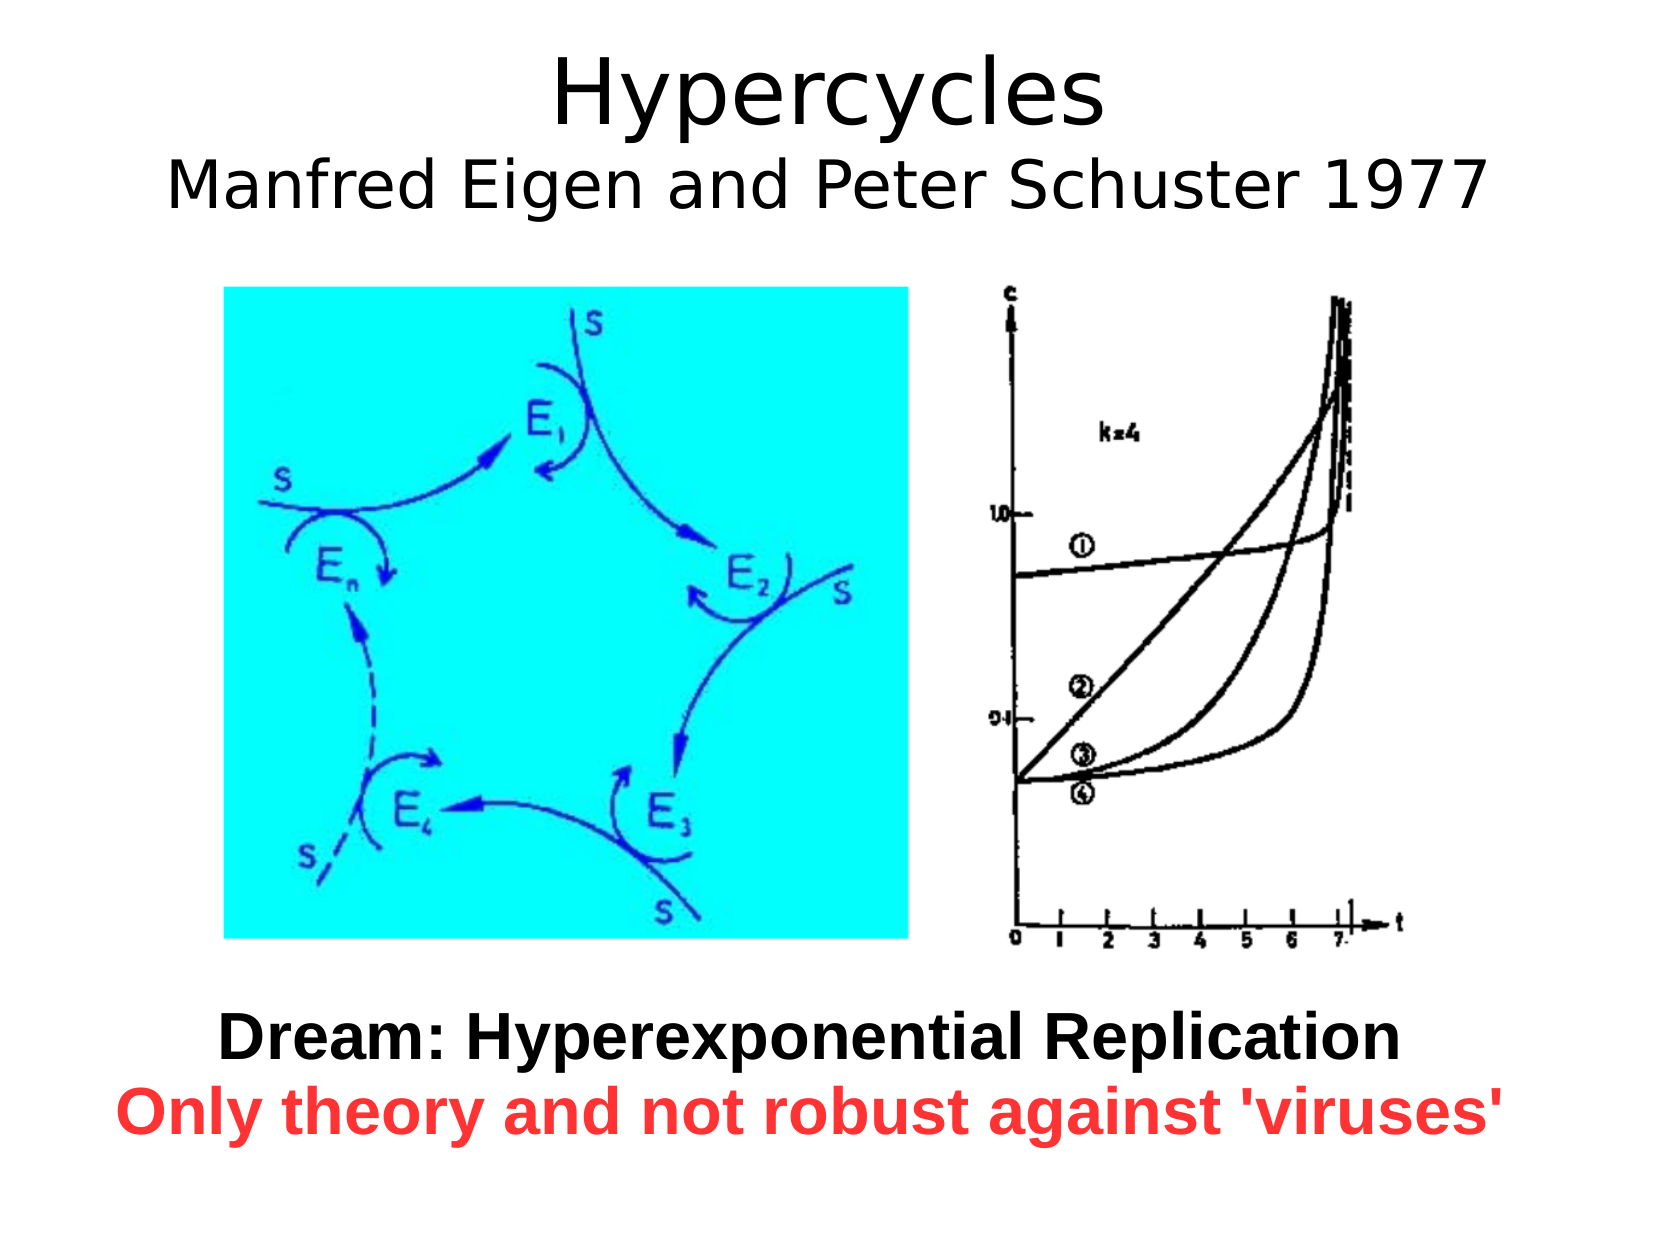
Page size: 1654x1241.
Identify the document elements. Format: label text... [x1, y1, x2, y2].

picture [206, 247, 1424, 972]
title Hypercycles Manfred Eigen and Peter Schuster 1977 [29, 0, 1628, 264]
text_box Dream: Hyperexponential Replication Only theory and not robust against 'viruses' [100, 992, 1547, 1167]
